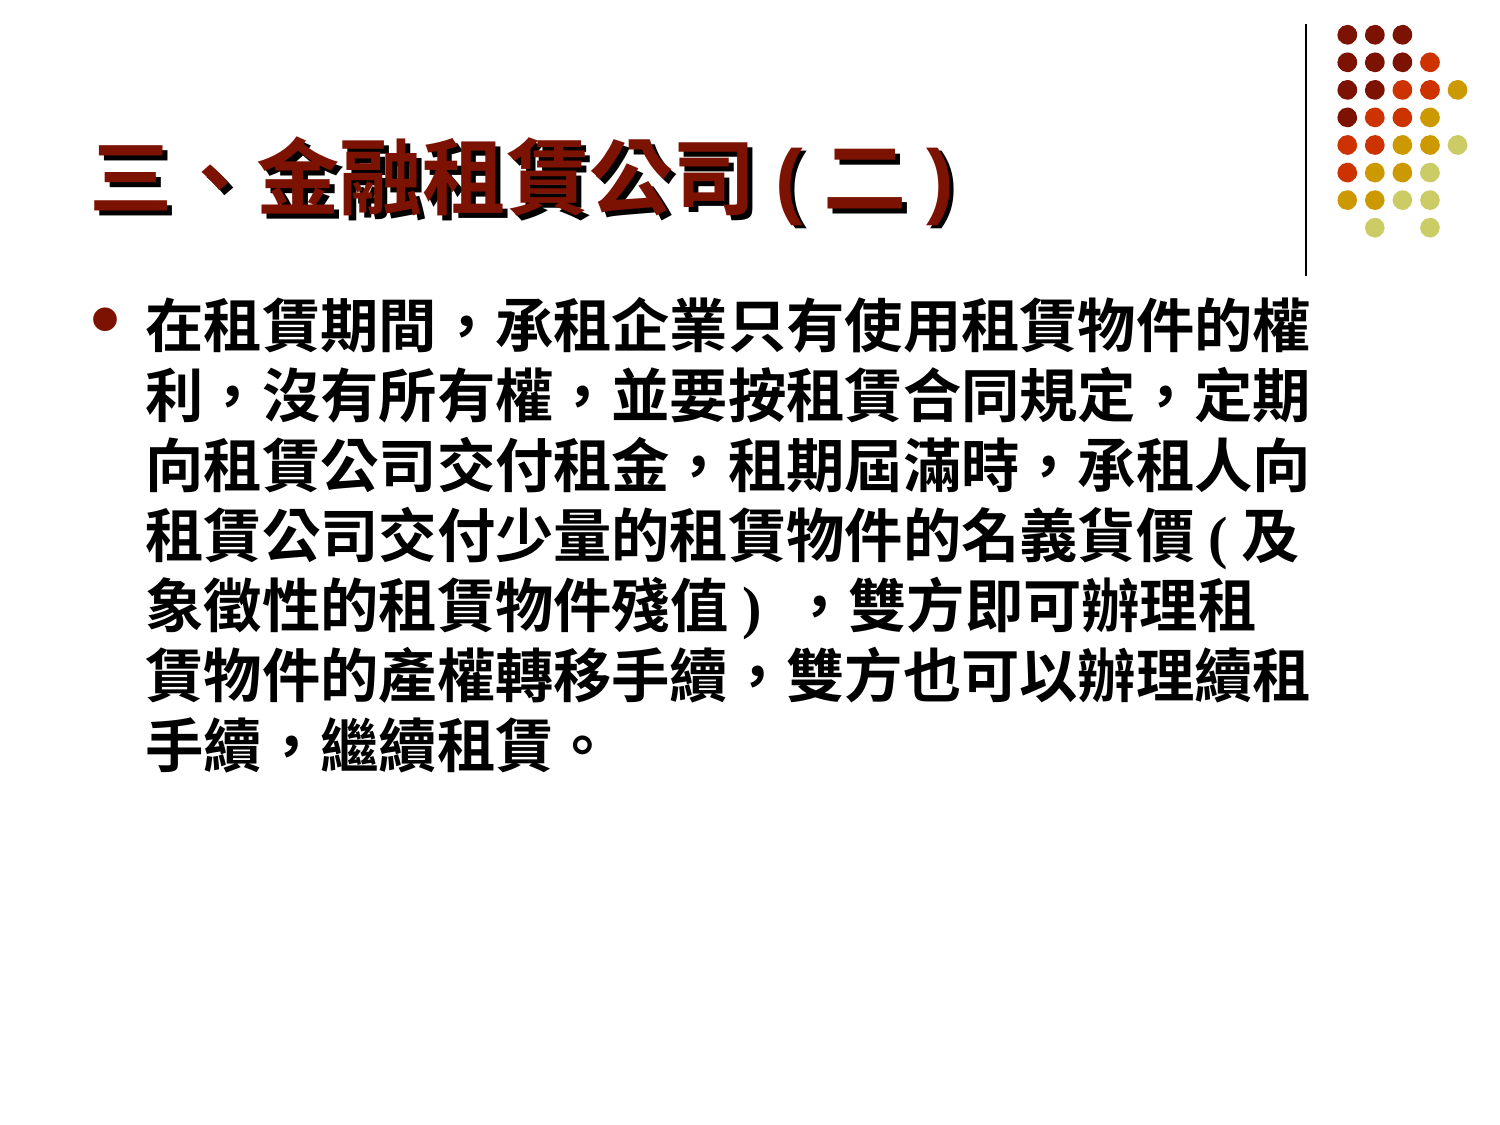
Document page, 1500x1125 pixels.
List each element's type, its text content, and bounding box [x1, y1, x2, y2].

title 三、金融租賃公司(二) [74, 20, 1313, 233]
list 在租賃期間，承租企業只有使用租賃物件的權利，沒有所有權，並要按租賃合同規定，定期向租賃公司交付租金，租期屆滿時，承租人向租賃公司交付少量的租賃物件的名義貨價(及象徵性的租賃物件殘值) ，雙方即可辦理租賃物件的產權轉移手續，雙方也可以辦理續租手續，繼續租賃。 [74, 282, 1329, 1006]
